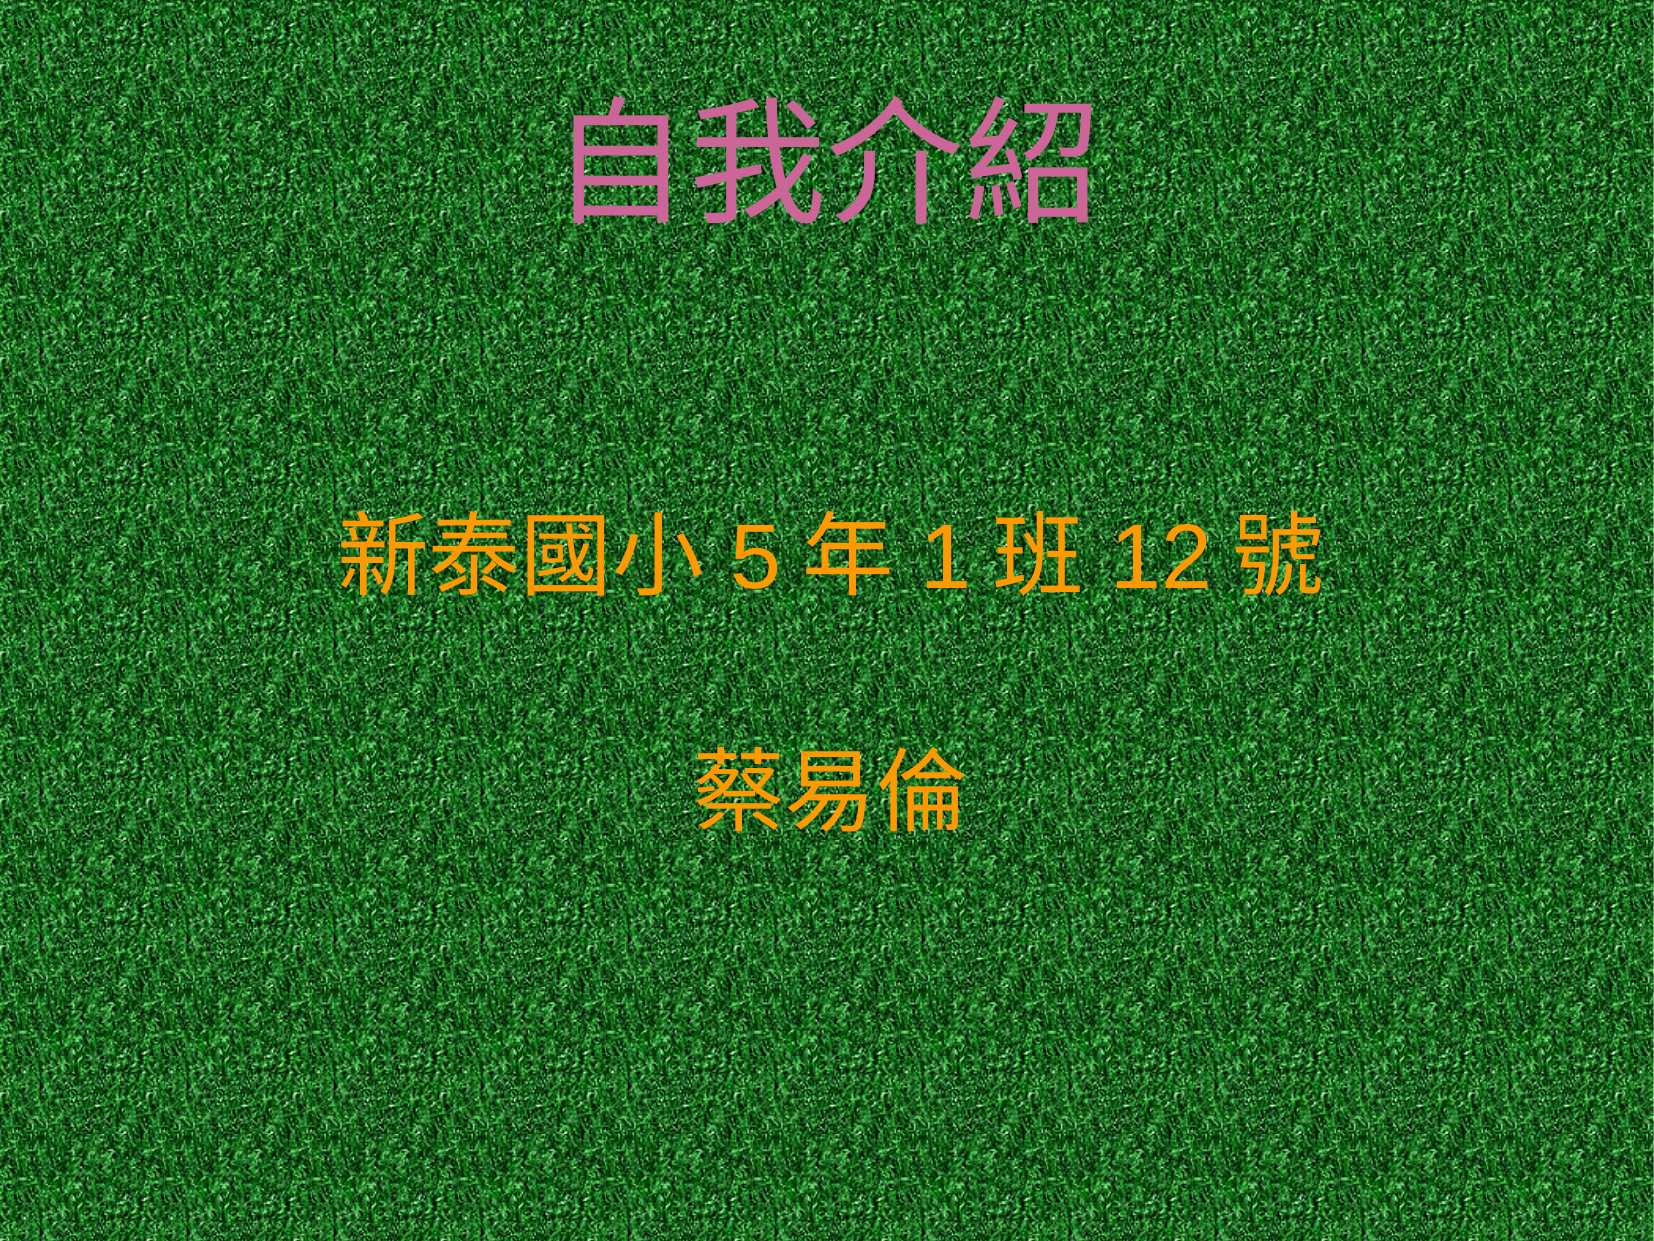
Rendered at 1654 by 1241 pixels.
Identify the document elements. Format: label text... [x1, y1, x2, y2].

title 自我介紹 [82, 49, 1571, 257]
subtitle 新泰國小5年1班12號 蔡易倫 [86, 307, 1575, 1027]
picture [0, 0, 1654, 1241]
